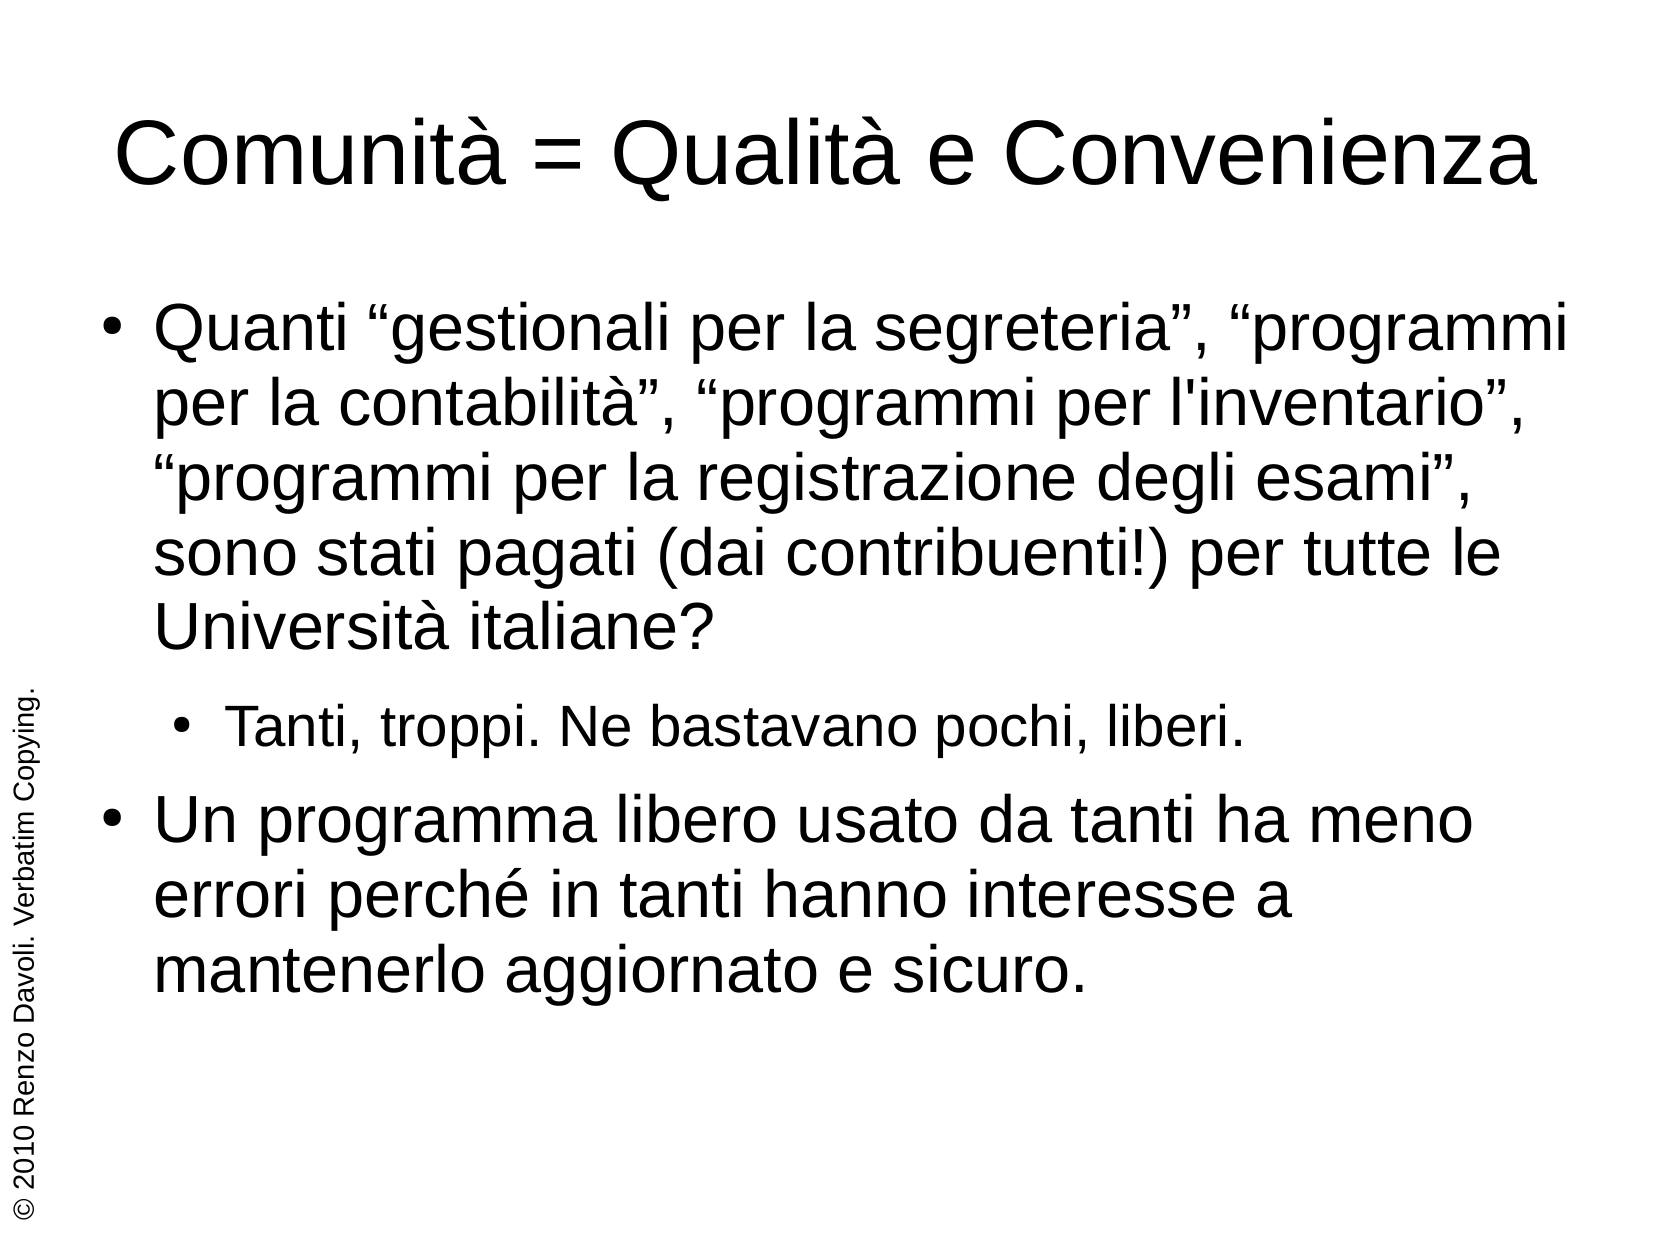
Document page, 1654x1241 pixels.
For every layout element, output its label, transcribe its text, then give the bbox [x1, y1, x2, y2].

title Comunità = Qualità e Convenienza [82, 56, 1571, 250]
list Quanti “gestionali per la segreteria”, “programmi per la contabilità”, “programmi per l'inventario”, “programmi per la registrazione degli esami”, sono stati pagati (dai contribuenti!) per tutte le Università italiane? Tanti, troppi. Ne bastavano pochi, liberi. Un programma libero usato da tanti ha meno errori perché in tanti hanno interesse a mantenerlo aggiornato e sicuro. [82, 290, 1613, 1109]
